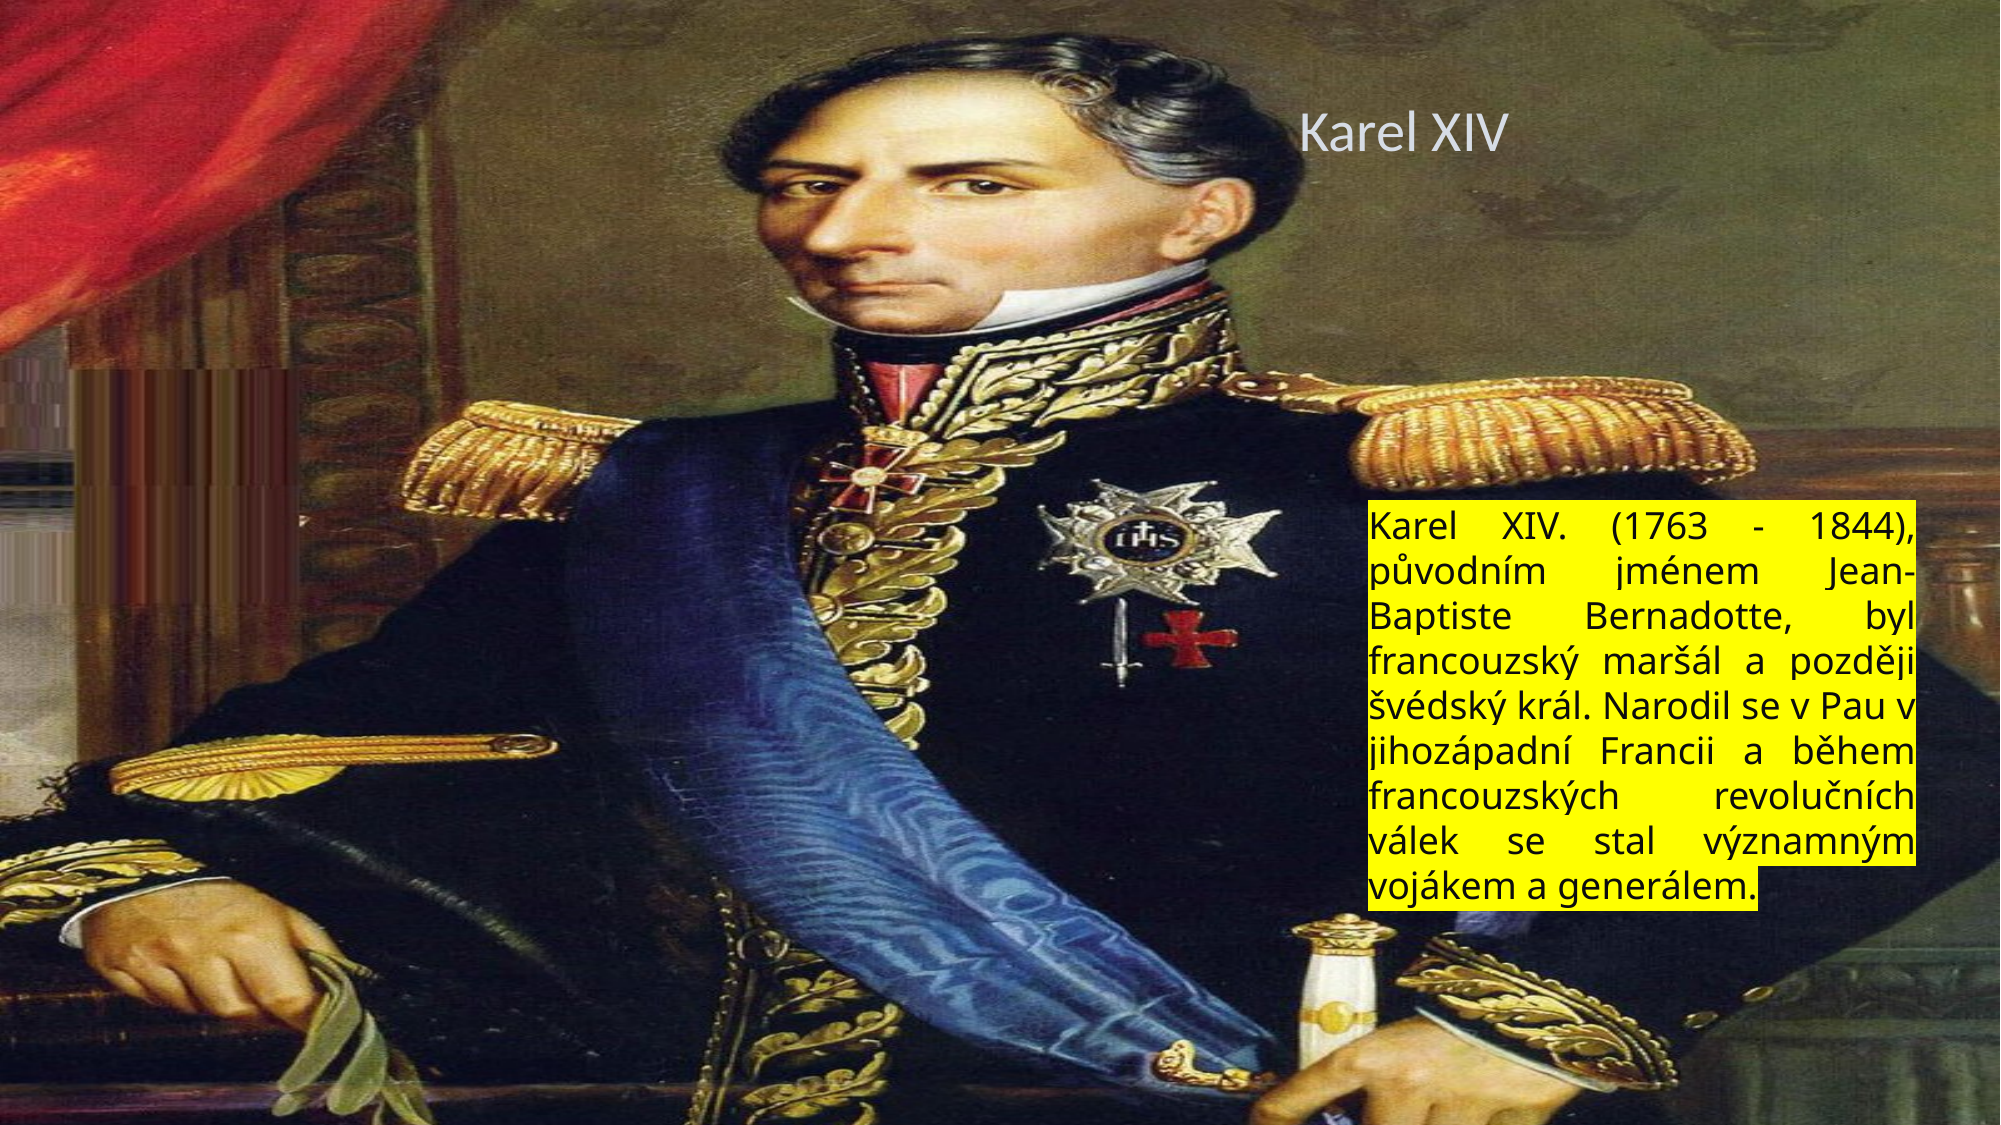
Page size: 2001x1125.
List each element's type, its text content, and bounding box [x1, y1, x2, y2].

picture [0, 0, 2000, 1125]
list Karel XIV [1284, 94, 1863, 1016]
text_box Karel XIV. (1763 - 1844), původním jménem Jean-Baptiste Bernadotte, byl francouzský maršál a později švédský král. Narodil se v Pau v jihozápadní Francii a během francouzských revolučních válek se stal významným vojákem a generálem. [1863, 494, 1932, 919]
